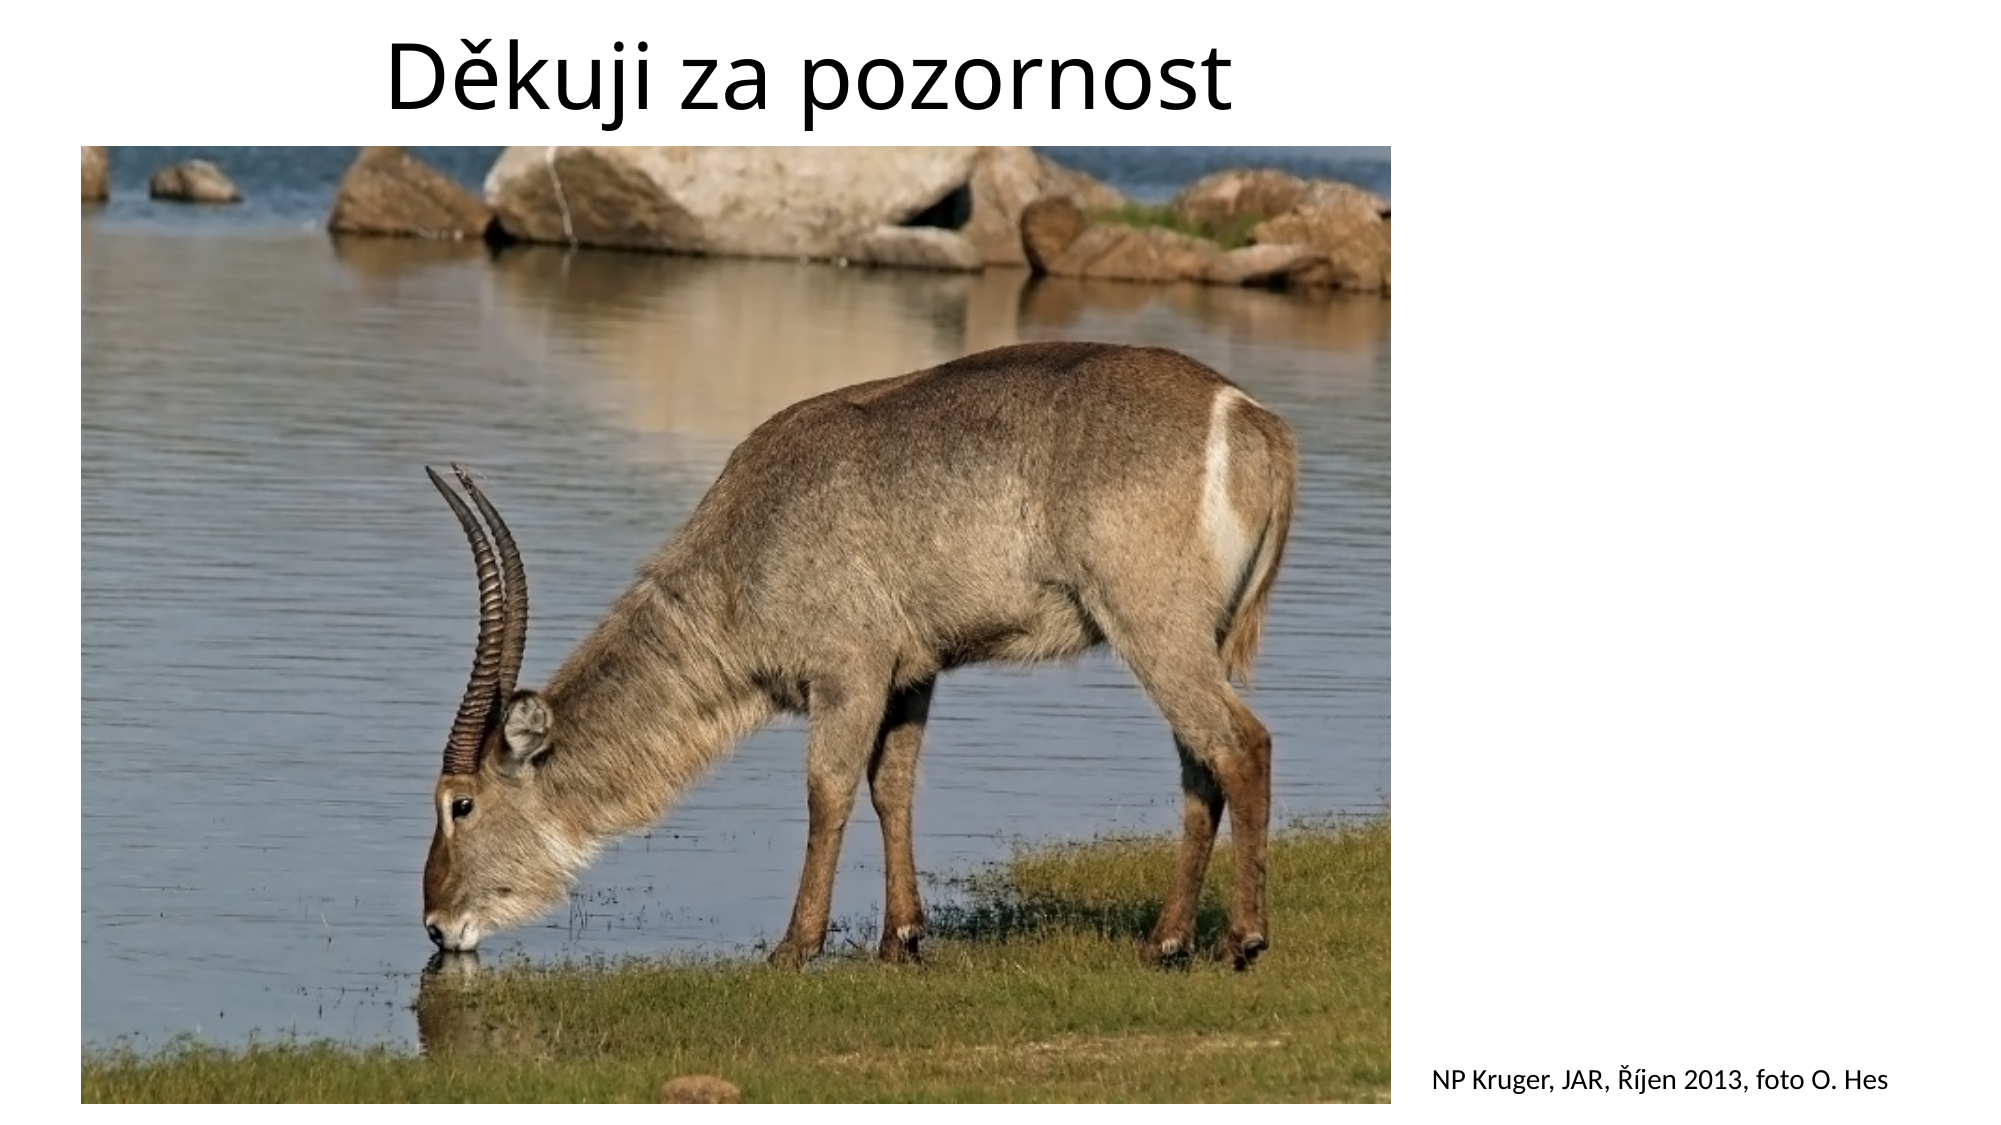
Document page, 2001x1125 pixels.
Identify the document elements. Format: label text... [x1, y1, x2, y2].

title Děkuji za pozornost [368, 0, 2000, 189]
text_box NP Kruger, JAR, Říjen 2013, foto O. Hes [1416, 1053, 1909, 1104]
picture [81, 146, 1391, 1104]
